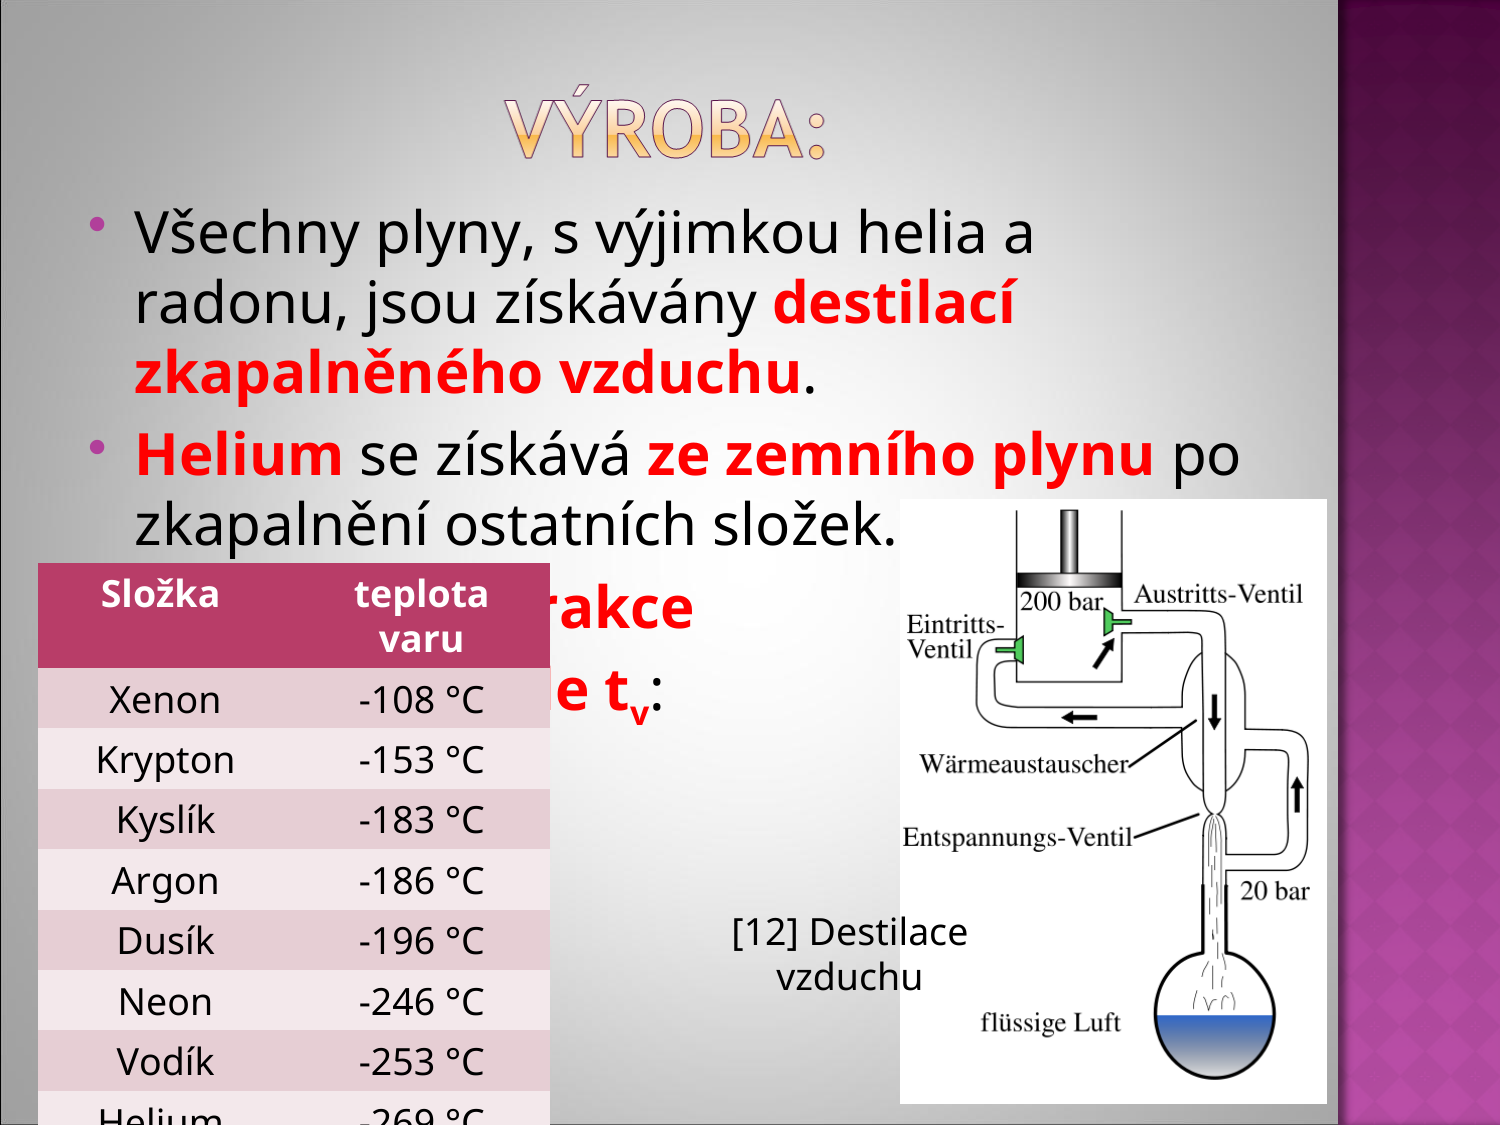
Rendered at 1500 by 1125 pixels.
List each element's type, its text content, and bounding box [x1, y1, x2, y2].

table_cell -246 °C [294, 970, 550, 1030]
table_header teplota varu [294, 563, 550, 668]
table_cell Dusík [38, 910, 294, 970]
text_box [73, 52, 1265, 177]
list Všechny plyny, s výjimkou helia a radonu, jsou získávány destilací zkapalněného vzduchu. Helium se získává ze zemního plynu po zkapalnění ostatních složek. Frakce dle tv: [75, 187, 1263, 1060]
table_cell Argon [38, 849, 294, 910]
table_header Složka [38, 563, 294, 668]
table_cell -253 °C [294, 1030, 550, 1091]
text_box [12] Destilace vzduchu [699, 899, 1001, 1006]
table_cell Helium [38, 1091, 294, 1125]
picture [0, 0, 1500, 1125]
table_cell -196 °C [294, 910, 550, 970]
table_cell -186 °C [294, 849, 550, 910]
table_cell -108 °C [294, 668, 550, 728]
table_cell -153 °C [294, 728, 550, 789]
table_cell Xenon [38, 668, 294, 728]
table_cell -183 °C [294, 789, 550, 849]
table_cell Neon [38, 970, 294, 1030]
table_cell Vodík [38, 1030, 294, 1091]
table_cell Kyslík [38, 789, 294, 849]
table_cell Krypton [38, 728, 294, 789]
table_cell -269 °C [294, 1091, 550, 1125]
